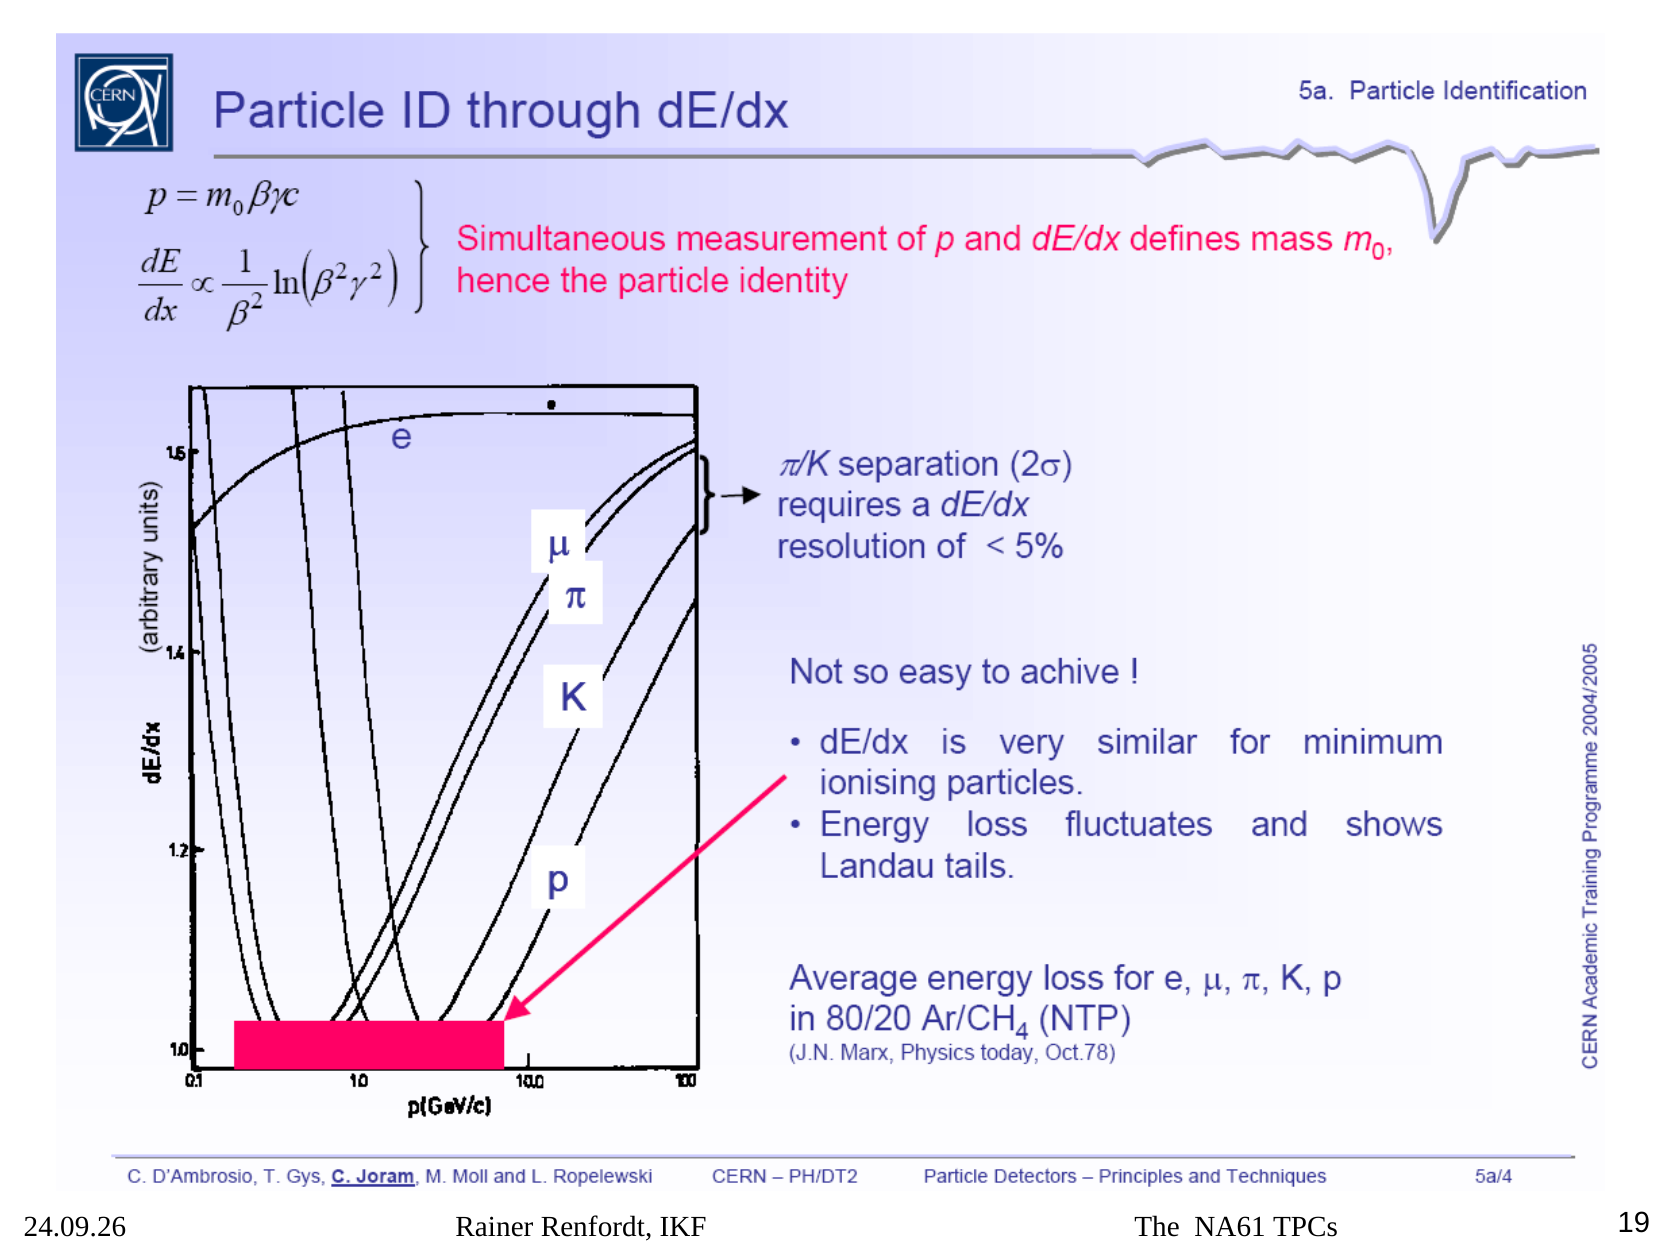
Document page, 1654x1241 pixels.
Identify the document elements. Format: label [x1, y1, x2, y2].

picture [56, 32, 1605, 1191]
